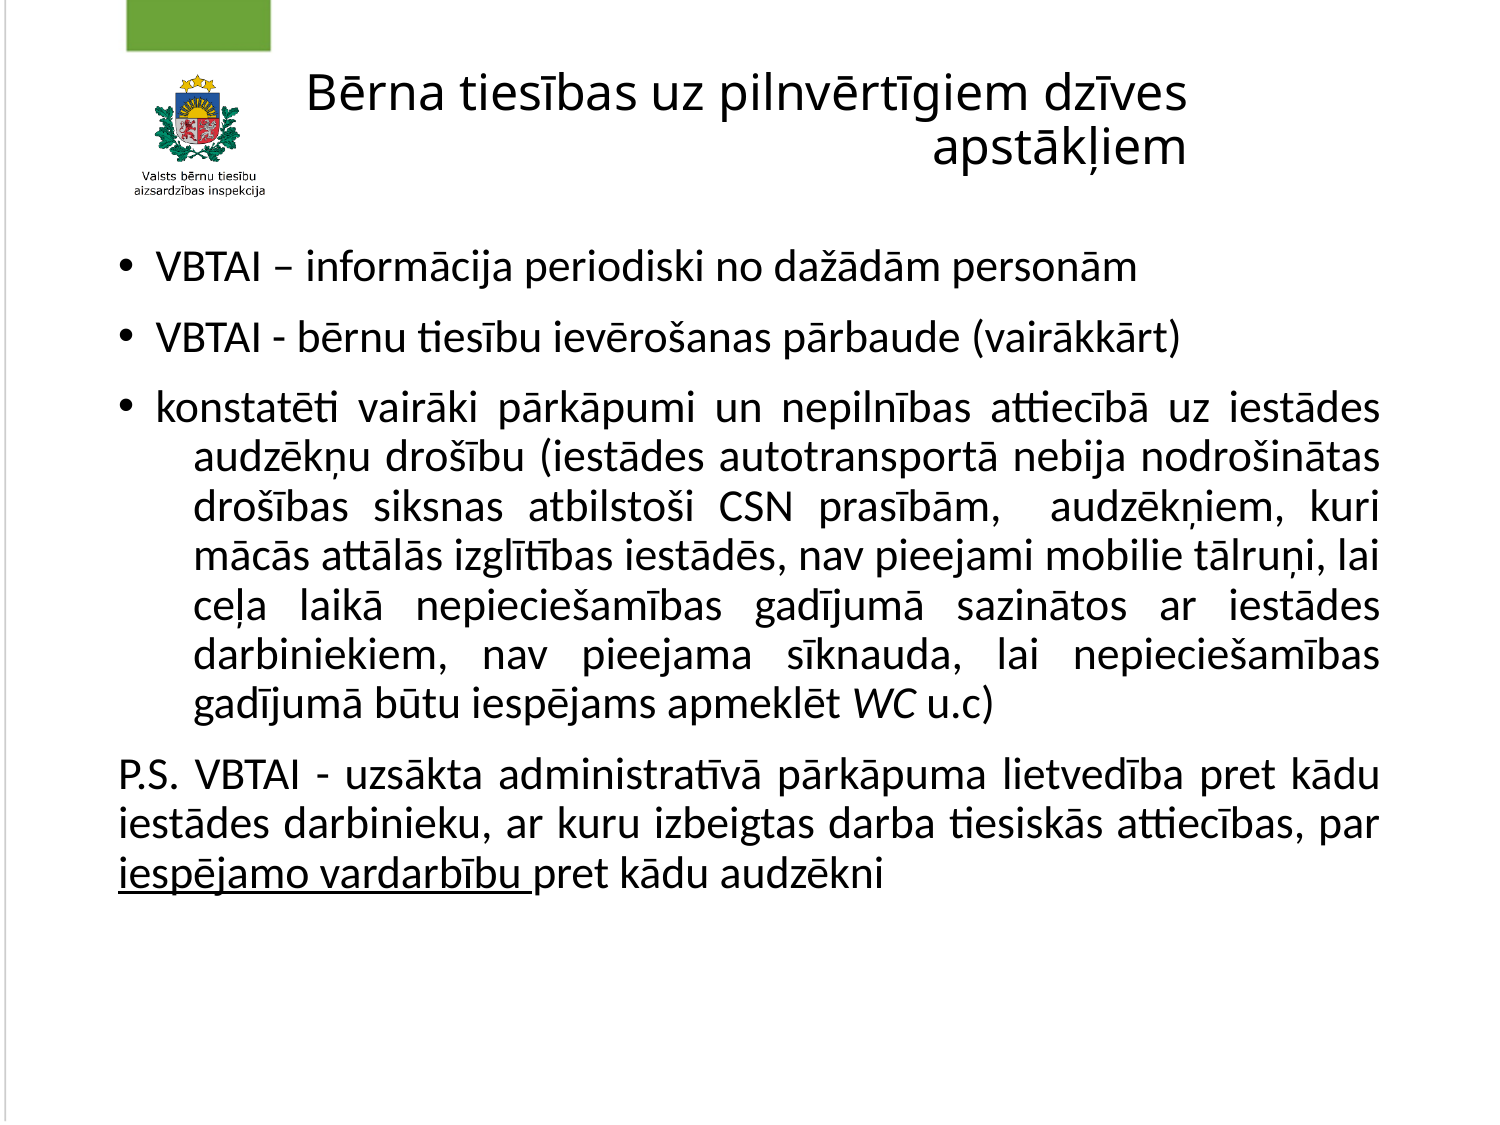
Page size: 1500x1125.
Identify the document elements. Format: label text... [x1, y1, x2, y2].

list VBTAI – informācija periodiski no dažādām personām VBTAI - bērnu tiesību ievērošanas pārbaude (vairākkārt) konstatēti vairāki pārkāpumi un nepilnības attiecībā uz iestādes audzēkņu drošību (iestādes autotransportā nebija nodrošinātas drošības siksnas atbilstoši CSN prasībām, audzēkņiem, kuri mācās attālās izglītības iestādēs, nav pieejami mobilie tālruņi, lai ceļa laikā nepieciešamības gadījumā sazinātos ar iestādes darbiniekiem, nav pieejama sīknauda, lai nepieciešamības gadījumā būtu iespējams apmeklēt WC u.c) P.S. VBTAI - uzsākta administratīvā pārkāpuma lietvedība pret kādu iestādes darbinieku, ar kuru izbeigtas darba tiesiskās attiecības, par iespējamo vardarbību pret kādu audzēkni [103, 234, 1397, 909]
title Bērna tiesības uz pilnvērtīgiem dzīves apstākļiem [290, 59, 1397, 142]
